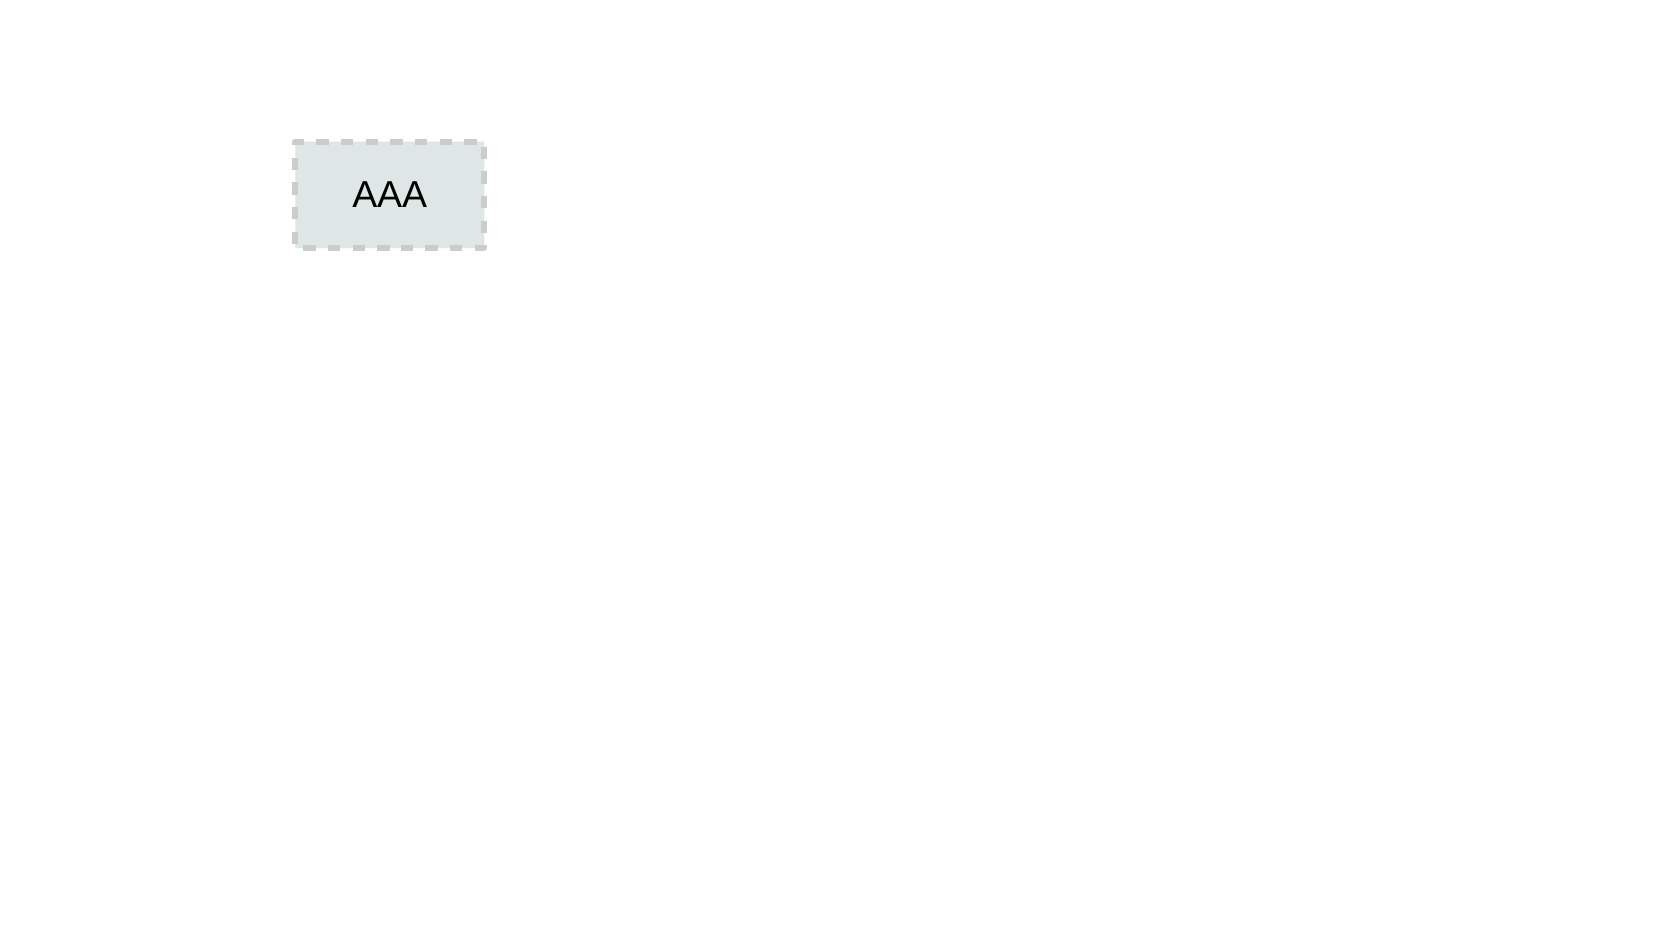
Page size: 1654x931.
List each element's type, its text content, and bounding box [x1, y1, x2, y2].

text_box AAA [295, 141, 485, 249]
